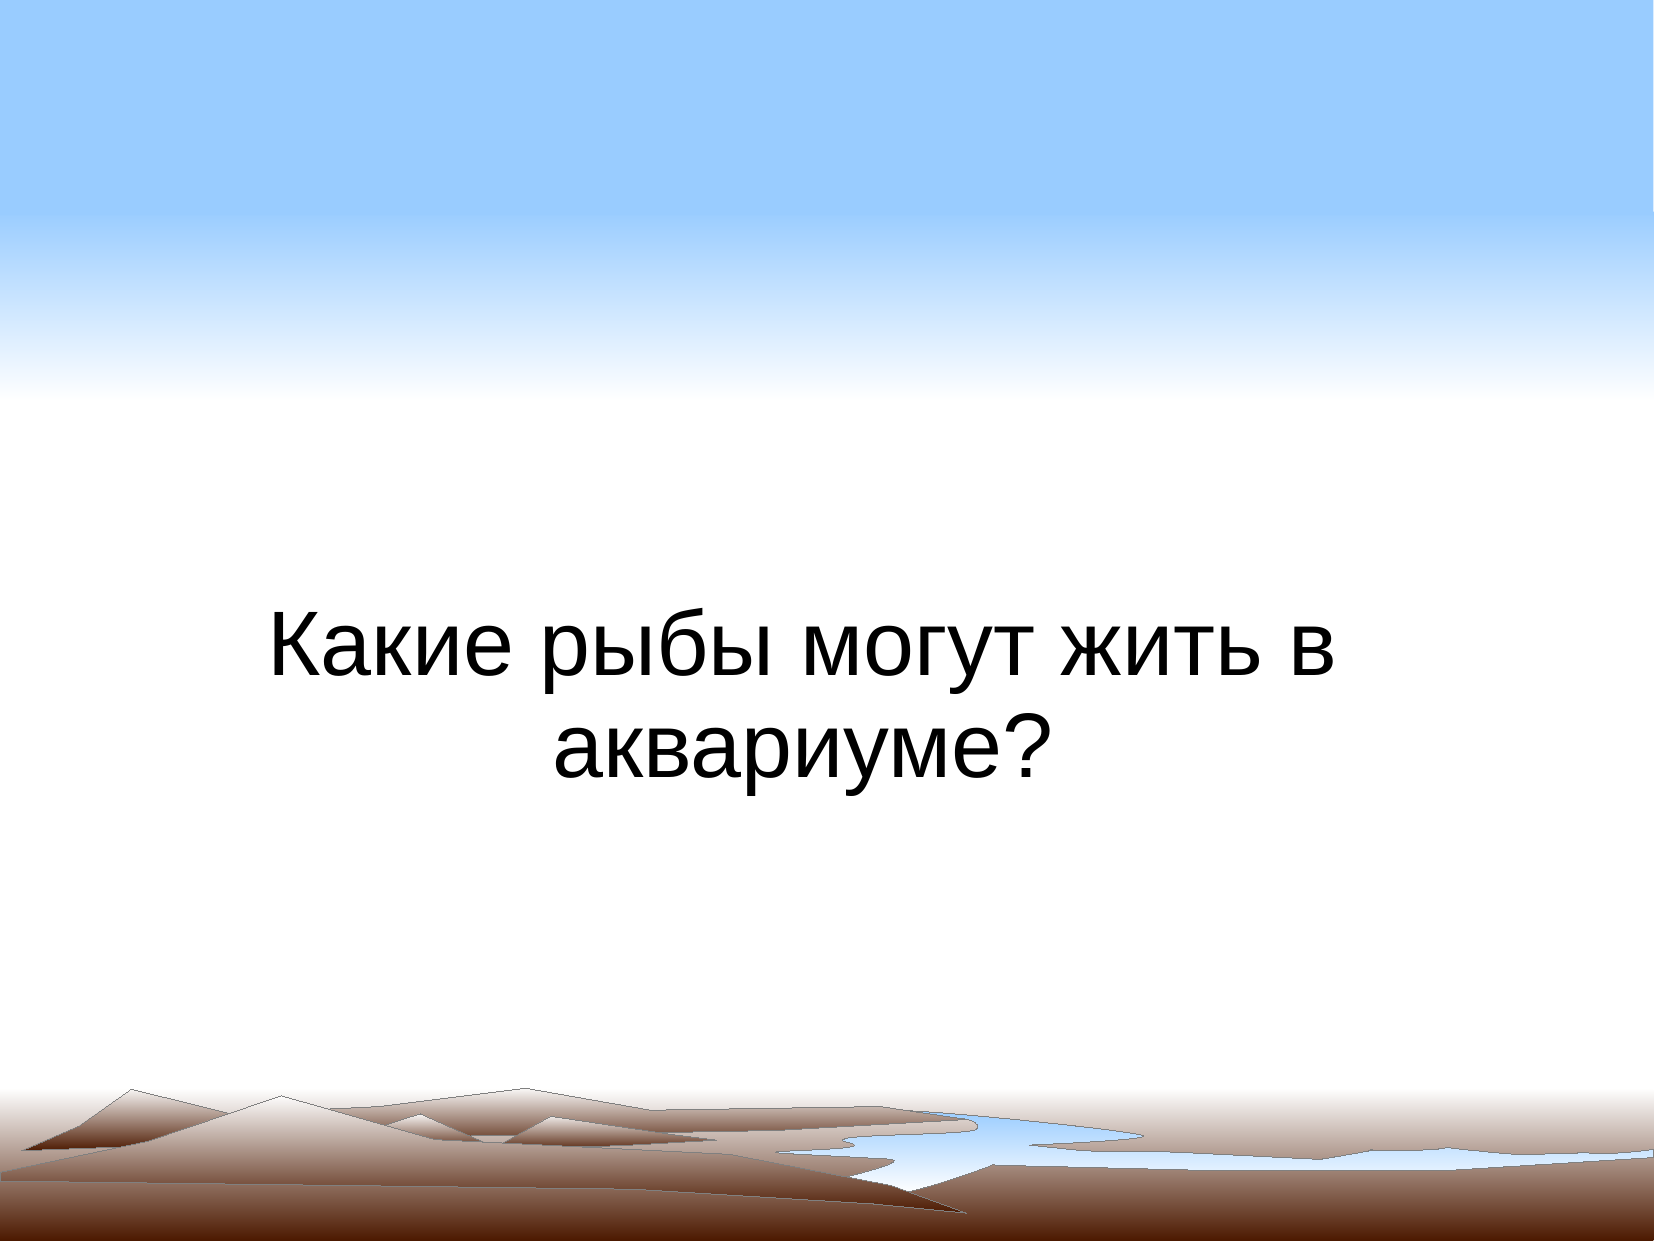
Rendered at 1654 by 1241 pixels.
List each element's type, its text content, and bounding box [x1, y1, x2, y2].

title Какие рыбы могут жить в аквариуме? [59, 541, 1548, 745]
